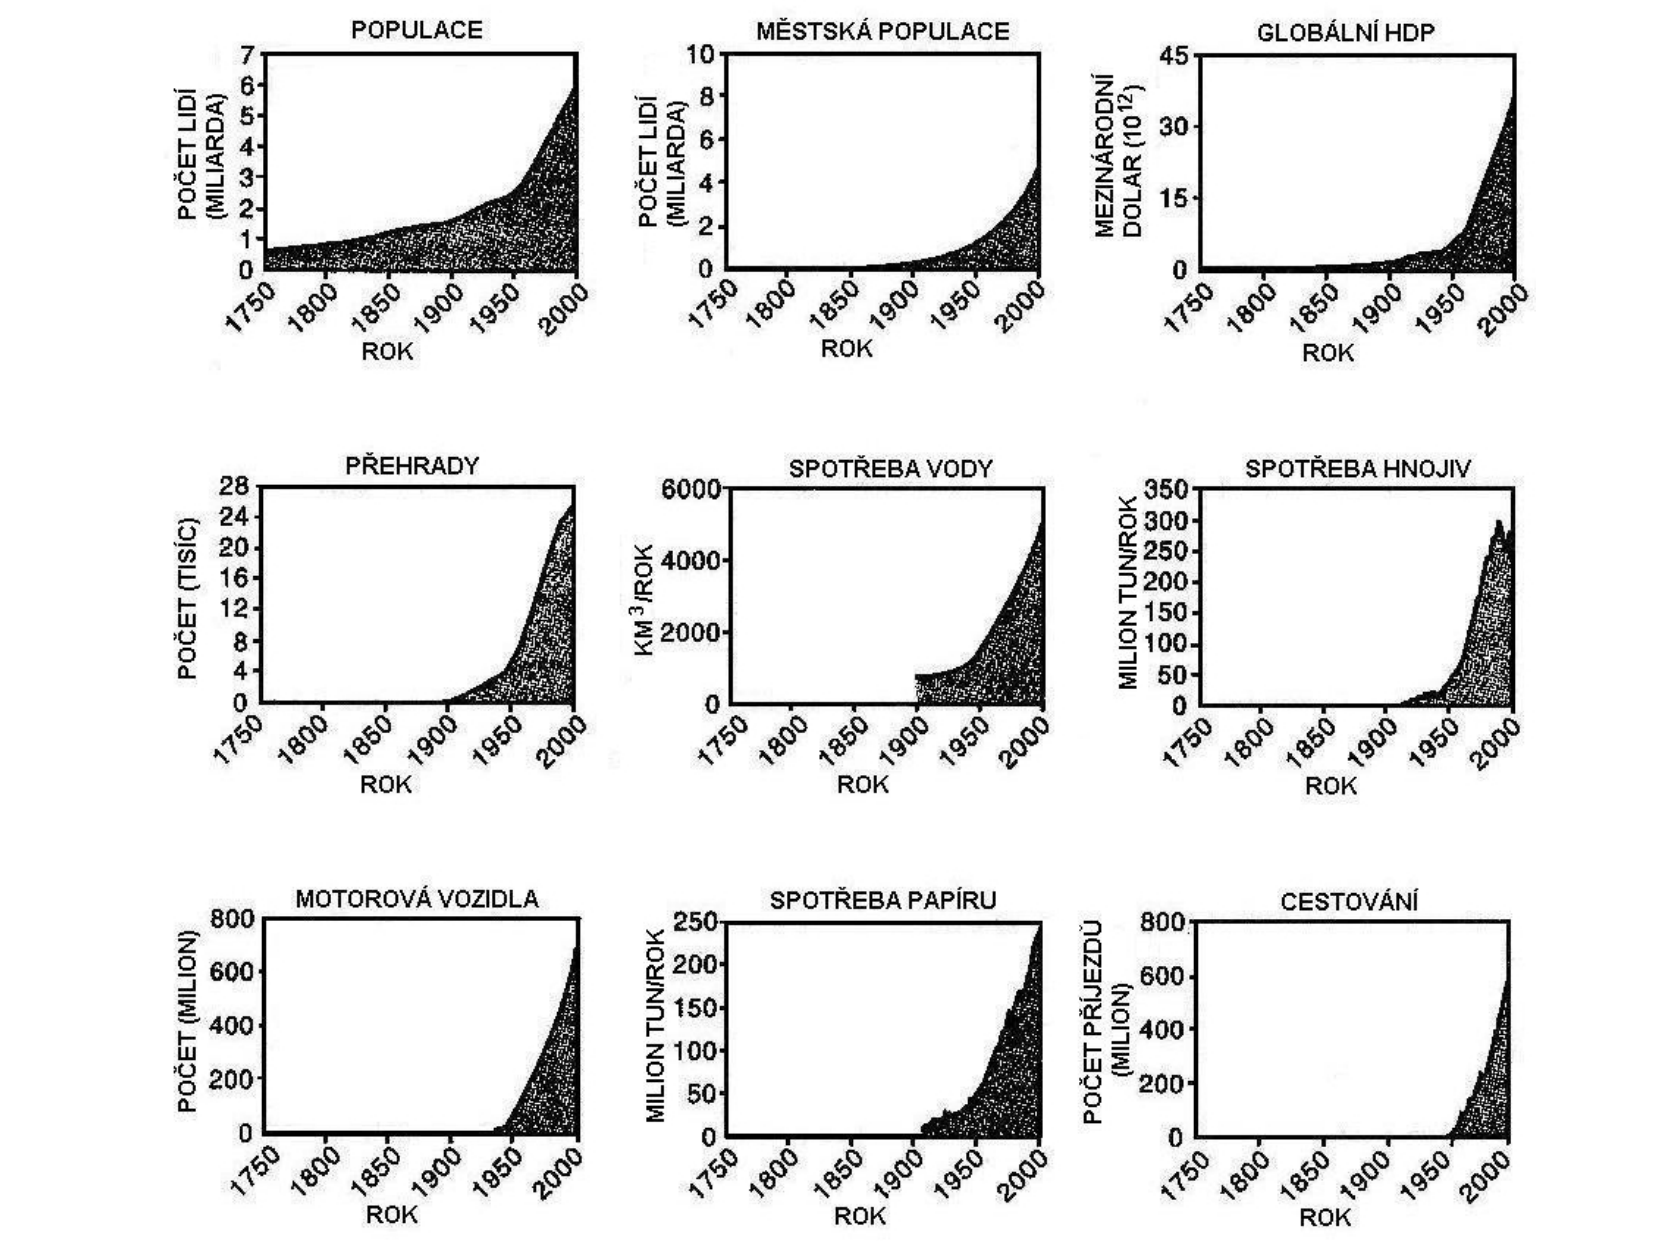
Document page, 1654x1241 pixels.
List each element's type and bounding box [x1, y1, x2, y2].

picture [149, 0, 1536, 1241]
